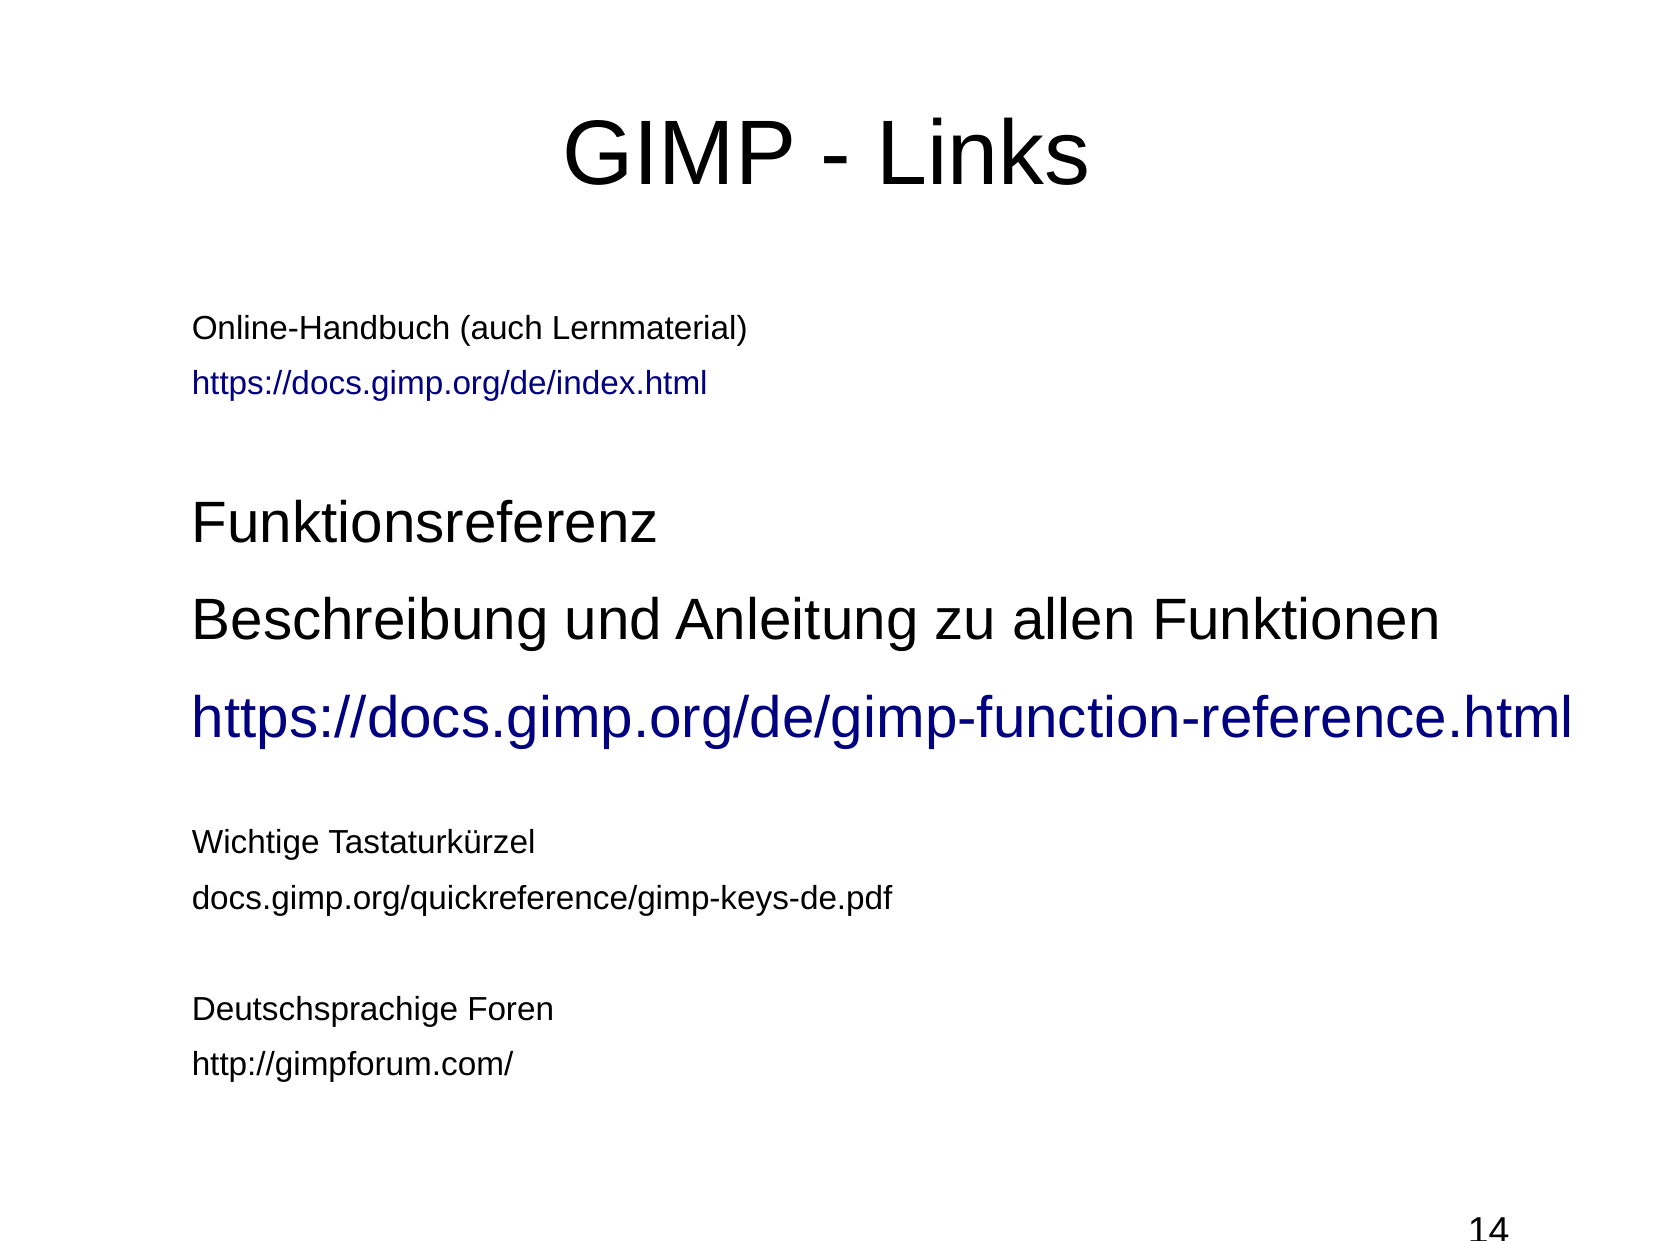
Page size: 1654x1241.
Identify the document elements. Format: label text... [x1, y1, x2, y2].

title GIMP - Links [82, 49, 1571, 257]
text_box Online-Handbuch (auch Lernmaterial) https://docs.gimp.org/de/index.html Funktionsreferenz Beschreibung und Anleitung zu allen Funktionen https://docs.gimp.org/de/gimp-function-reference.html Wichtige Tastaturkürzel docs.gimp.org/quickreference/gimp-keys-de.pdf Deutschsprachige Foren http://gimpforum.com/ [177, 283, 1654, 1239]
